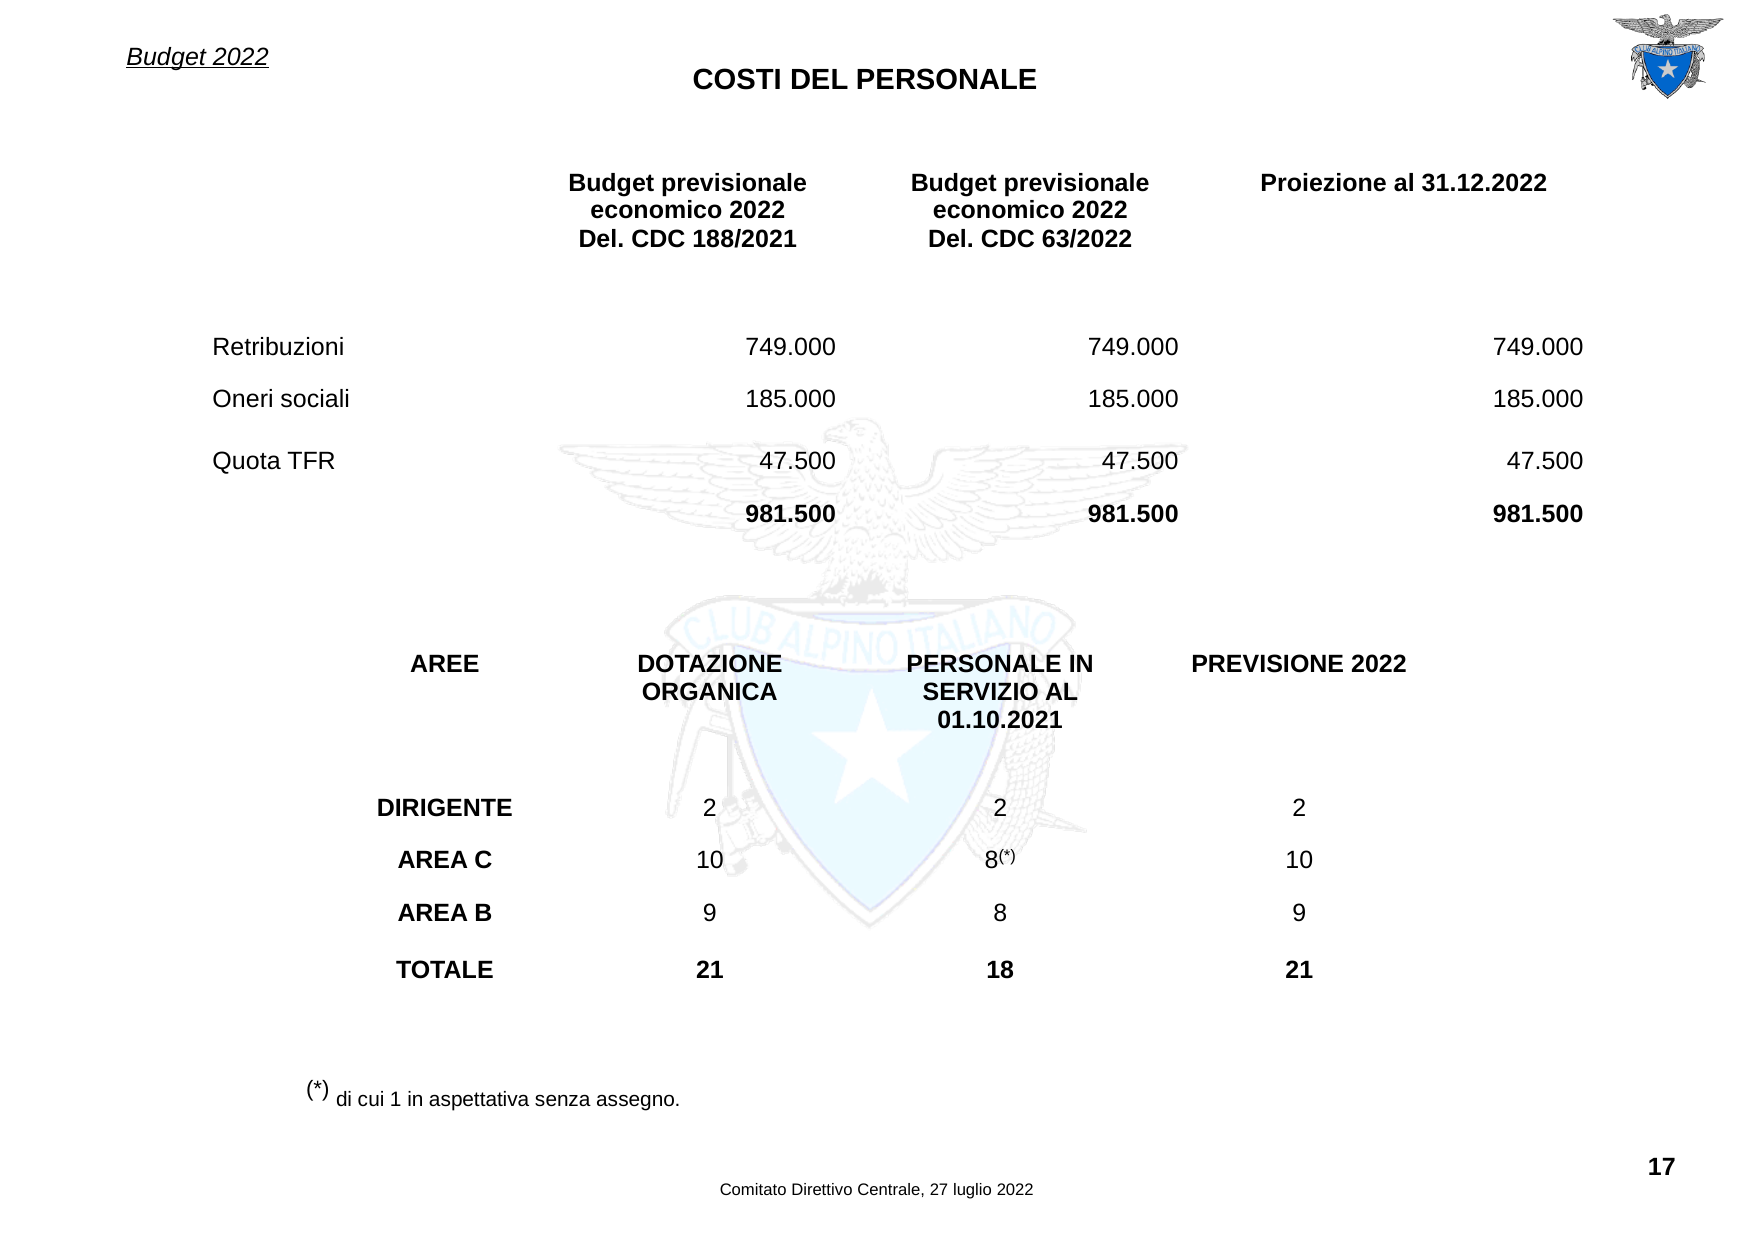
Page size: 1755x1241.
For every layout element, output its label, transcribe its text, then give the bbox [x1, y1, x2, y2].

table_cell 10 [568, 838, 852, 890]
table_cell TOTALE [322, 948, 568, 1000]
text_box Comitato Direttivo Centrale, 27 luglio 2022 [469, 1172, 1285, 1209]
table_cell 47.500 [1196, 438, 1601, 491]
table_header AREE [322, 641, 568, 785]
table_header PERSONALE IN SERVIZIO AL 01.10.2021 [852, 641, 1149, 785]
table_cell 9 [1149, 890, 1450, 948]
table_header [195, 160, 511, 324]
table_cell 8(*) [852, 838, 1149, 890]
table_cell 185.000 [853, 377, 1196, 438]
table_cell Oneri sociali [195, 377, 511, 438]
table_cell 21 [1149, 948, 1450, 1000]
picture [1608, 9, 1729, 108]
table_cell Retribuzioni [195, 324, 511, 377]
table_cell Quota TFR [195, 438, 511, 491]
table_cell AREA B [322, 890, 568, 948]
table_cell DIRIGENTE [322, 785, 568, 838]
table_cell 981.500 [1196, 491, 1601, 550]
table_header Budget previsionale economico 2022 Del. CDC 63/2022 [853, 161, 1196, 324]
table_cell 981.500 [853, 491, 1196, 550]
table_cell 2 [568, 785, 852, 838]
table_cell 749.000 [1196, 324, 1601, 377]
text_box 17 [1632, 1144, 1704, 1191]
table_cell 981.500 [511, 491, 853, 550]
table_cell 21 [568, 948, 852, 1000]
table_cell 47.500 [853, 438, 1196, 491]
table_cell 9 [568, 890, 852, 948]
table_cell 2 [1149, 785, 1450, 838]
text_box (*) di cui 1 in aspettativa senza assegno. [156, 1068, 830, 1112]
table_cell 10 [1149, 838, 1450, 890]
table_cell AREA C [322, 838, 568, 890]
table_header PREVISIONE 2022 [1149, 641, 1450, 785]
table_header DOTAZIONE ORGANICA [568, 641, 852, 785]
text_box Budget 2022 [50, 35, 346, 82]
table_cell 2 [852, 785, 1149, 838]
table_cell 8 [852, 890, 1149, 948]
table_header Proiezione al 31.12.2022 [1196, 160, 1601, 324]
table_cell 749.000 [511, 324, 853, 377]
table_header COSTI DEL PERSONALE [281, 56, 1450, 104]
table_cell 185.000 [1196, 377, 1601, 438]
table_cell [195, 491, 511, 550]
table_cell 18 [852, 948, 1149, 1000]
picture [533, 550, 1221, 641]
table_cell 749.000 [853, 324, 1196, 377]
table_header Budget previsionale economico 2022 Del. CDC 188/2021 [511, 161, 853, 324]
table_cell [281, 104, 1450, 161]
table_cell 185.000 [511, 377, 853, 438]
table_cell 47.500 [511, 438, 853, 491]
